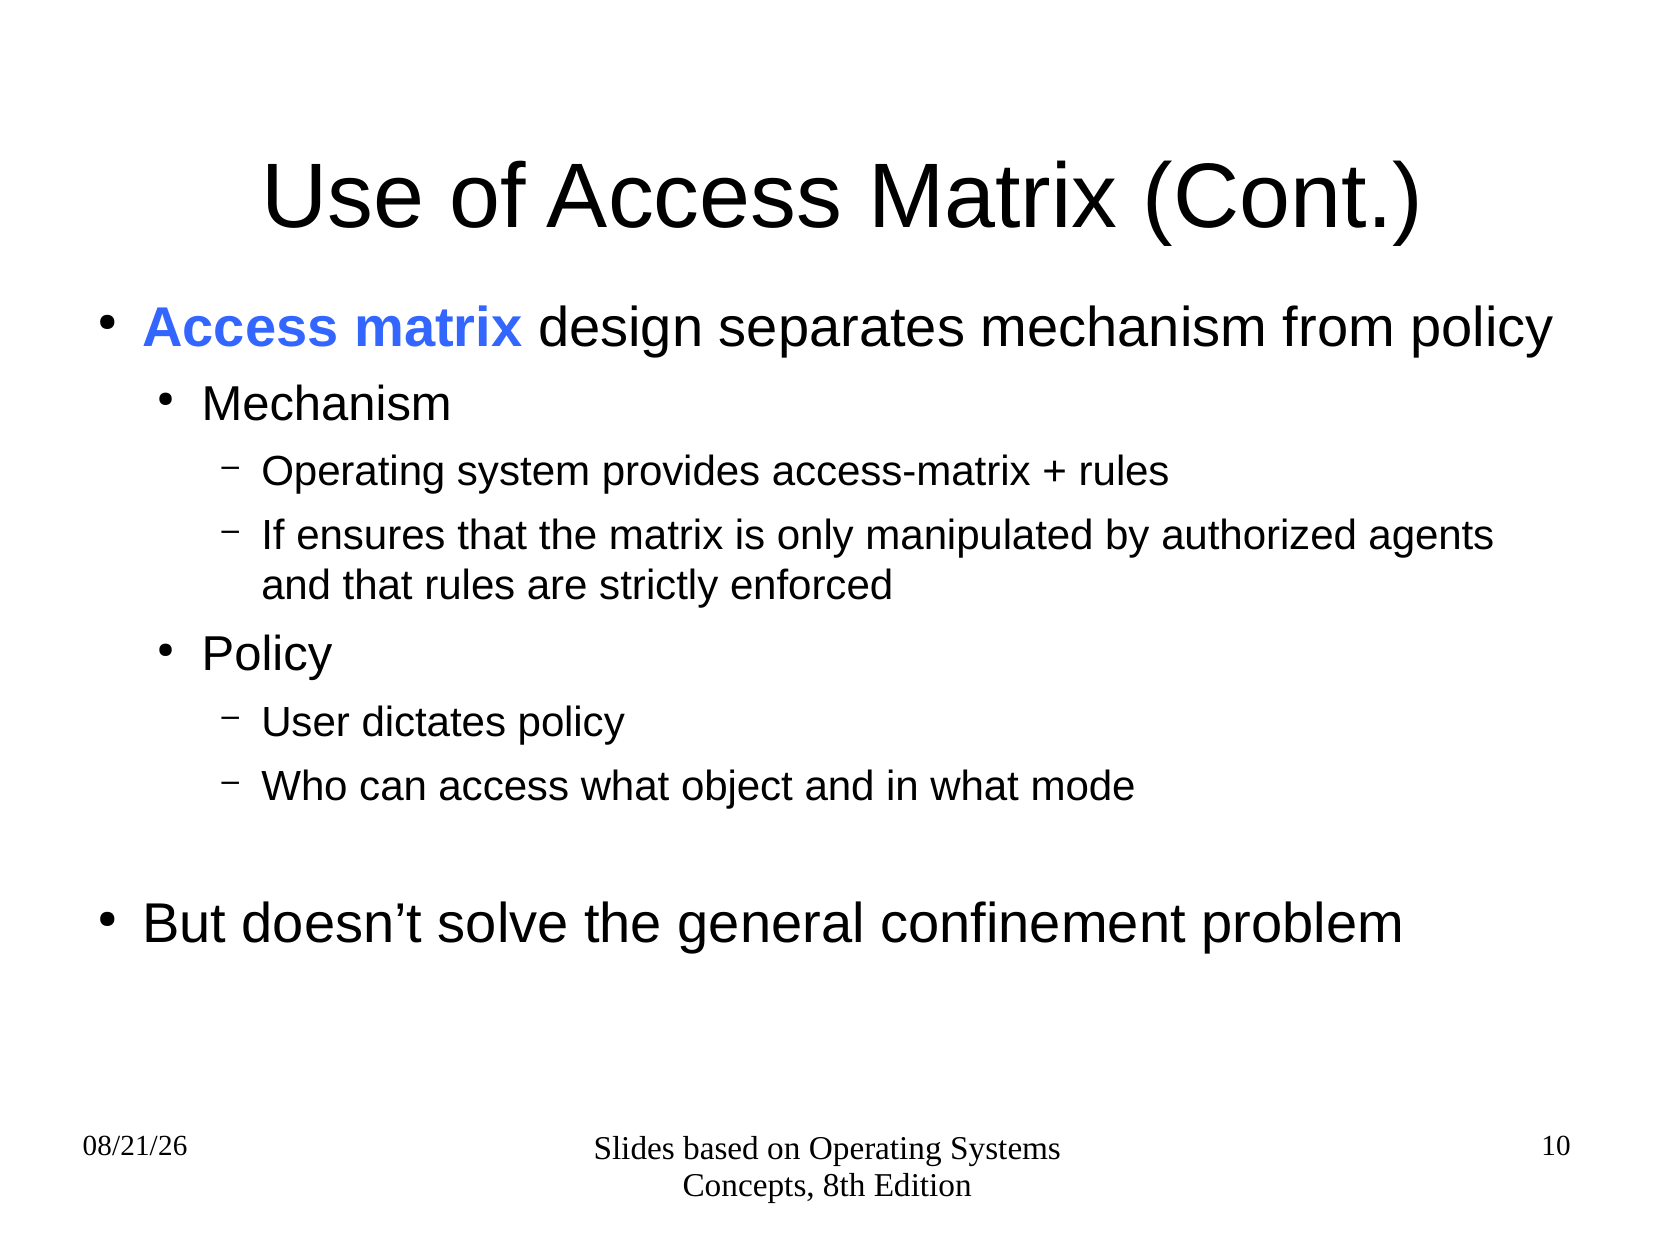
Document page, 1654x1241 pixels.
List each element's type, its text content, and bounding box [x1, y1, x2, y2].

list Access matrix design separates mechanism from policy Mechanism Operating system provides access-matrix + rules If ensures that the matrix is only manipulated by authorized agents and that rules are strictly enforced Policy User dictates policy Who can access what object and in what mode But doesn’t solve the general confinement problem [82, 290, 1571, 1010]
title Use of Access Matrix (Cont.) [82, 49, 1571, 257]
